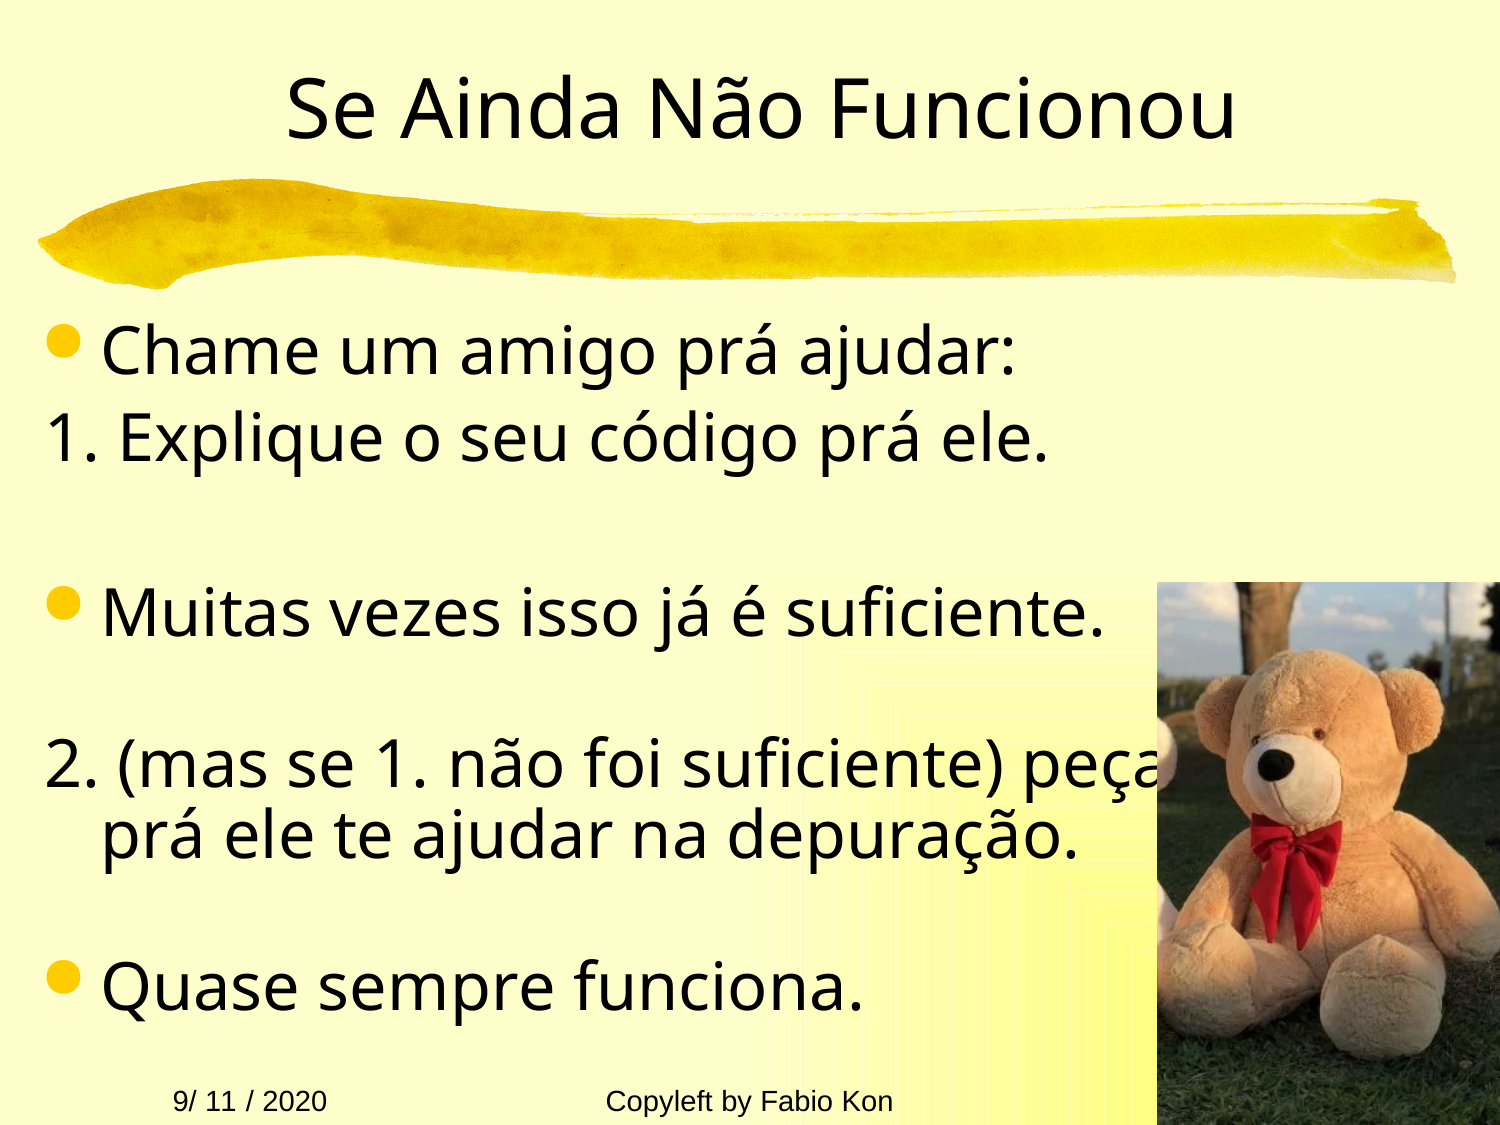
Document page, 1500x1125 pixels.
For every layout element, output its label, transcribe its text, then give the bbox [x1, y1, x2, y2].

list Chame um amigo prá ajudar: 1. Explique o seu código prá ele. Muitas vezes isso já é suficiente. 2. (mas se 1. não foi suficiente) peça prá ele te ajudar na depuração. Quase sempre funciona. [29, 309, 1417, 1033]
picture [24, 174, 1463, 297]
title Se Ainda Não Funcionou [125, 12, 1401, 163]
picture [1157, 582, 1500, 1125]
